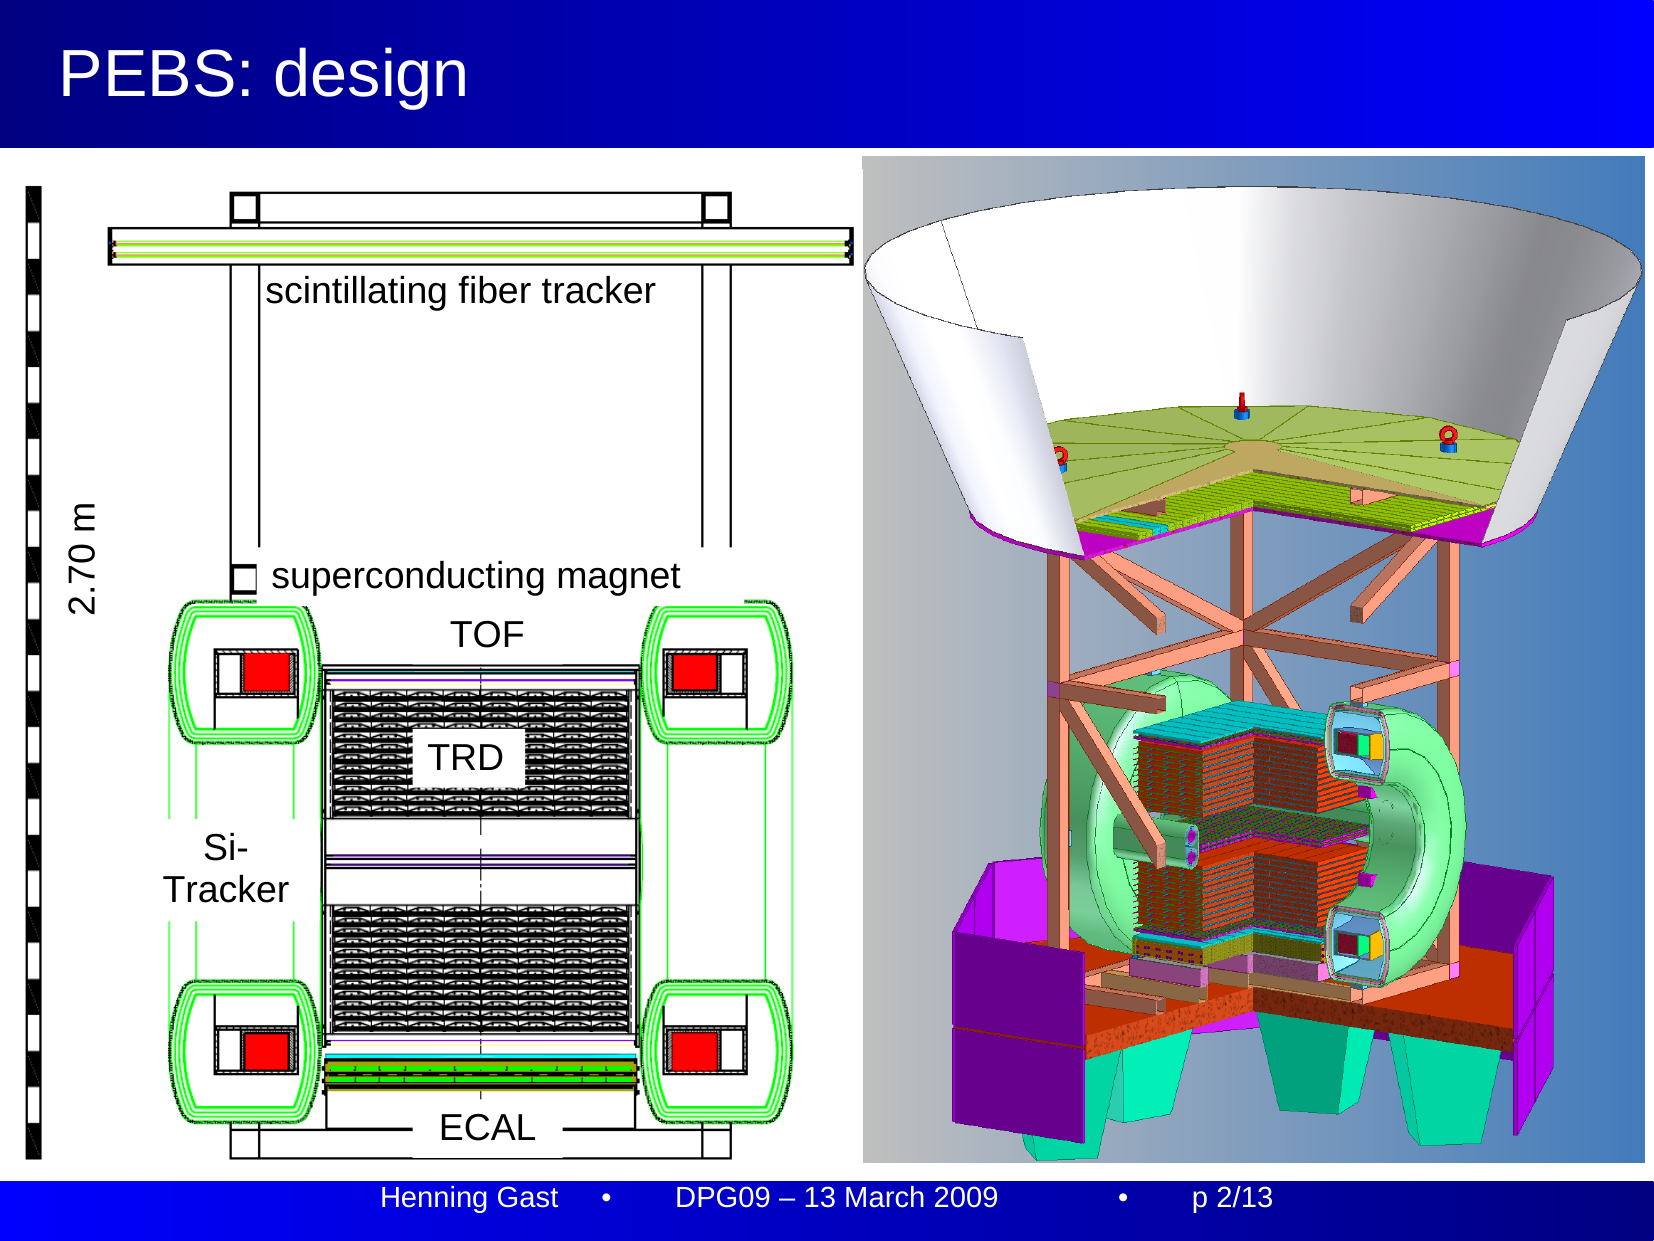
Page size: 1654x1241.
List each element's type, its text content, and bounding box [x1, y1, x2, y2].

text_box 2.70 m [53, 449, 112, 632]
text_box superconducting magnet [256, 547, 745, 606]
picture [20, 156, 1645, 1163]
text_box scintillating fiber tracker [250, 262, 739, 322]
text_box TRD [412, 728, 526, 788]
text_box ECAL [412, 1099, 563, 1158]
text_box Si-Tracker [132, 819, 320, 922]
text_box TOF [412, 605, 563, 665]
title PEBS: design [0, 0, 1654, 148]
